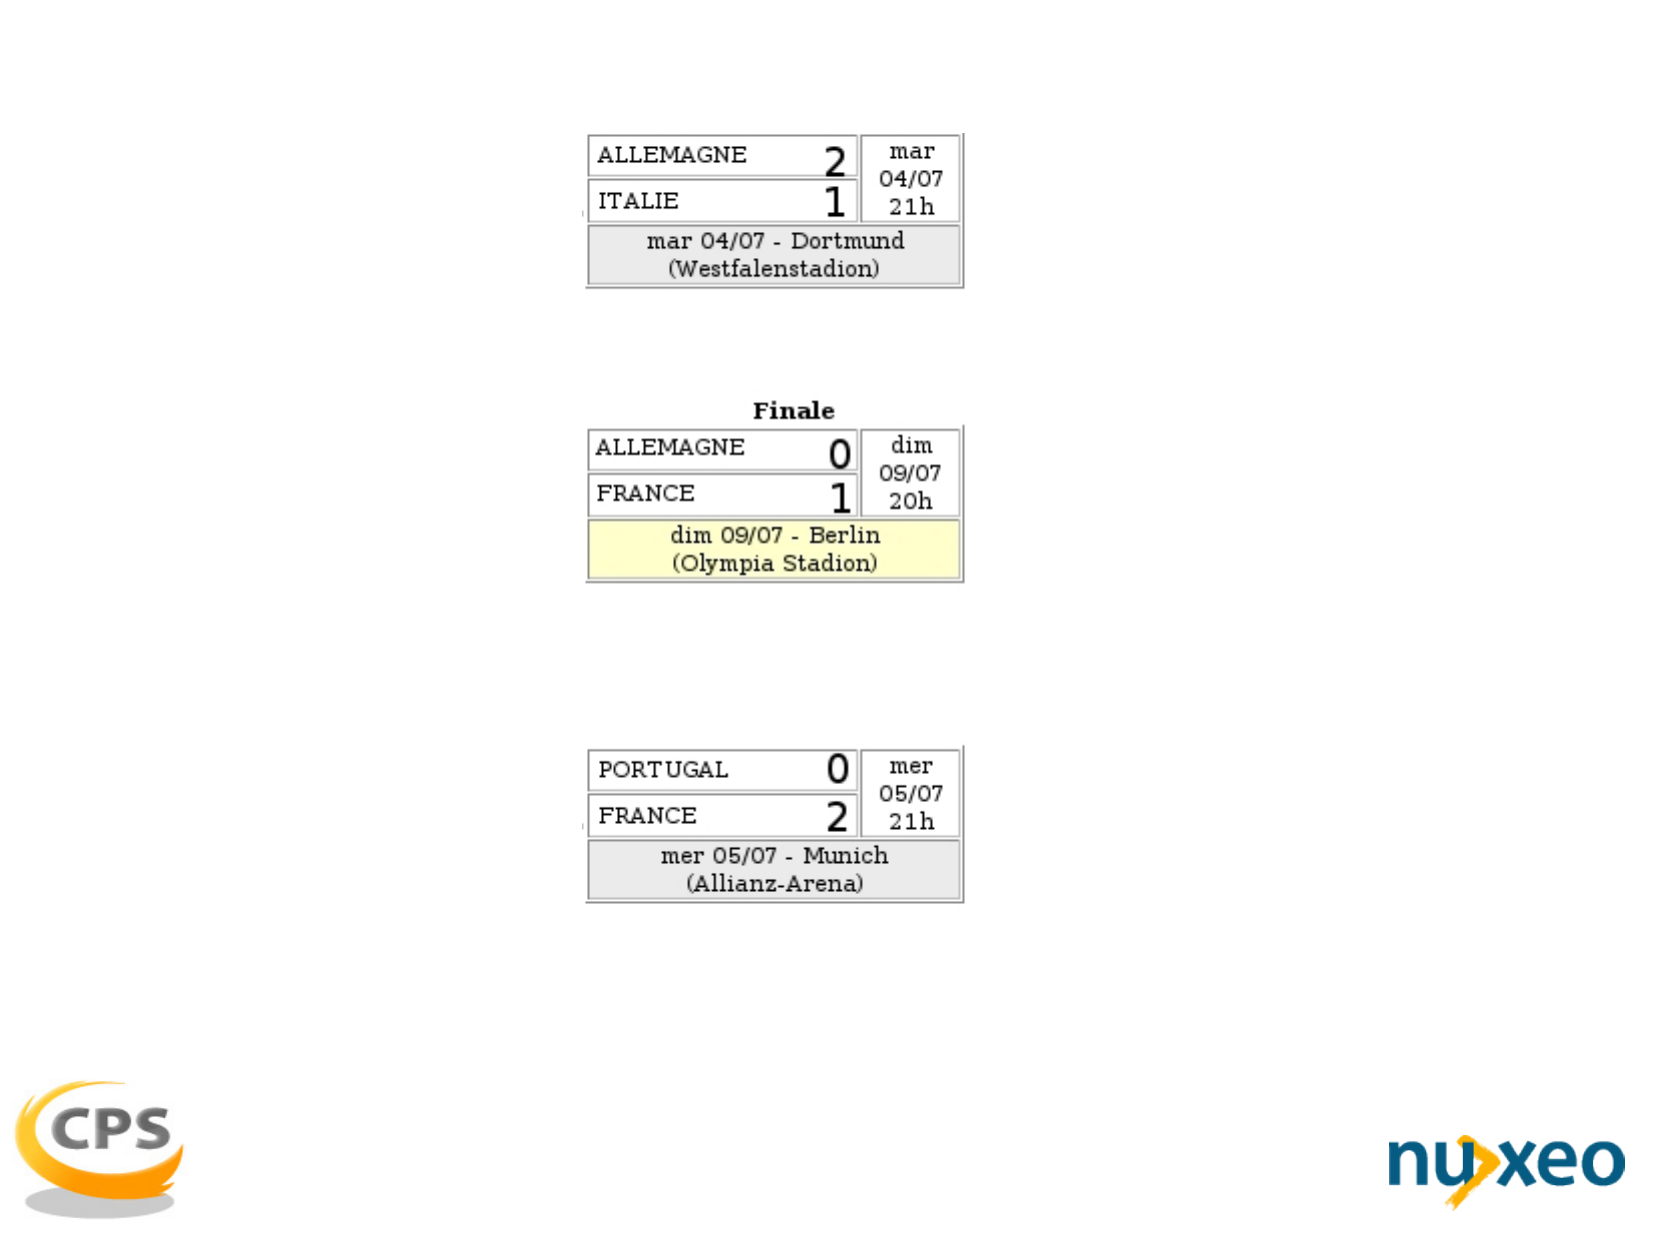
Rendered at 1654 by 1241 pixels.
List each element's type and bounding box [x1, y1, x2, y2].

picture [582, 133, 975, 916]
picture [1389, 1135, 1625, 1211]
picture [1593, 1149, 1613, 1179]
picture [0, 1068, 200, 1241]
